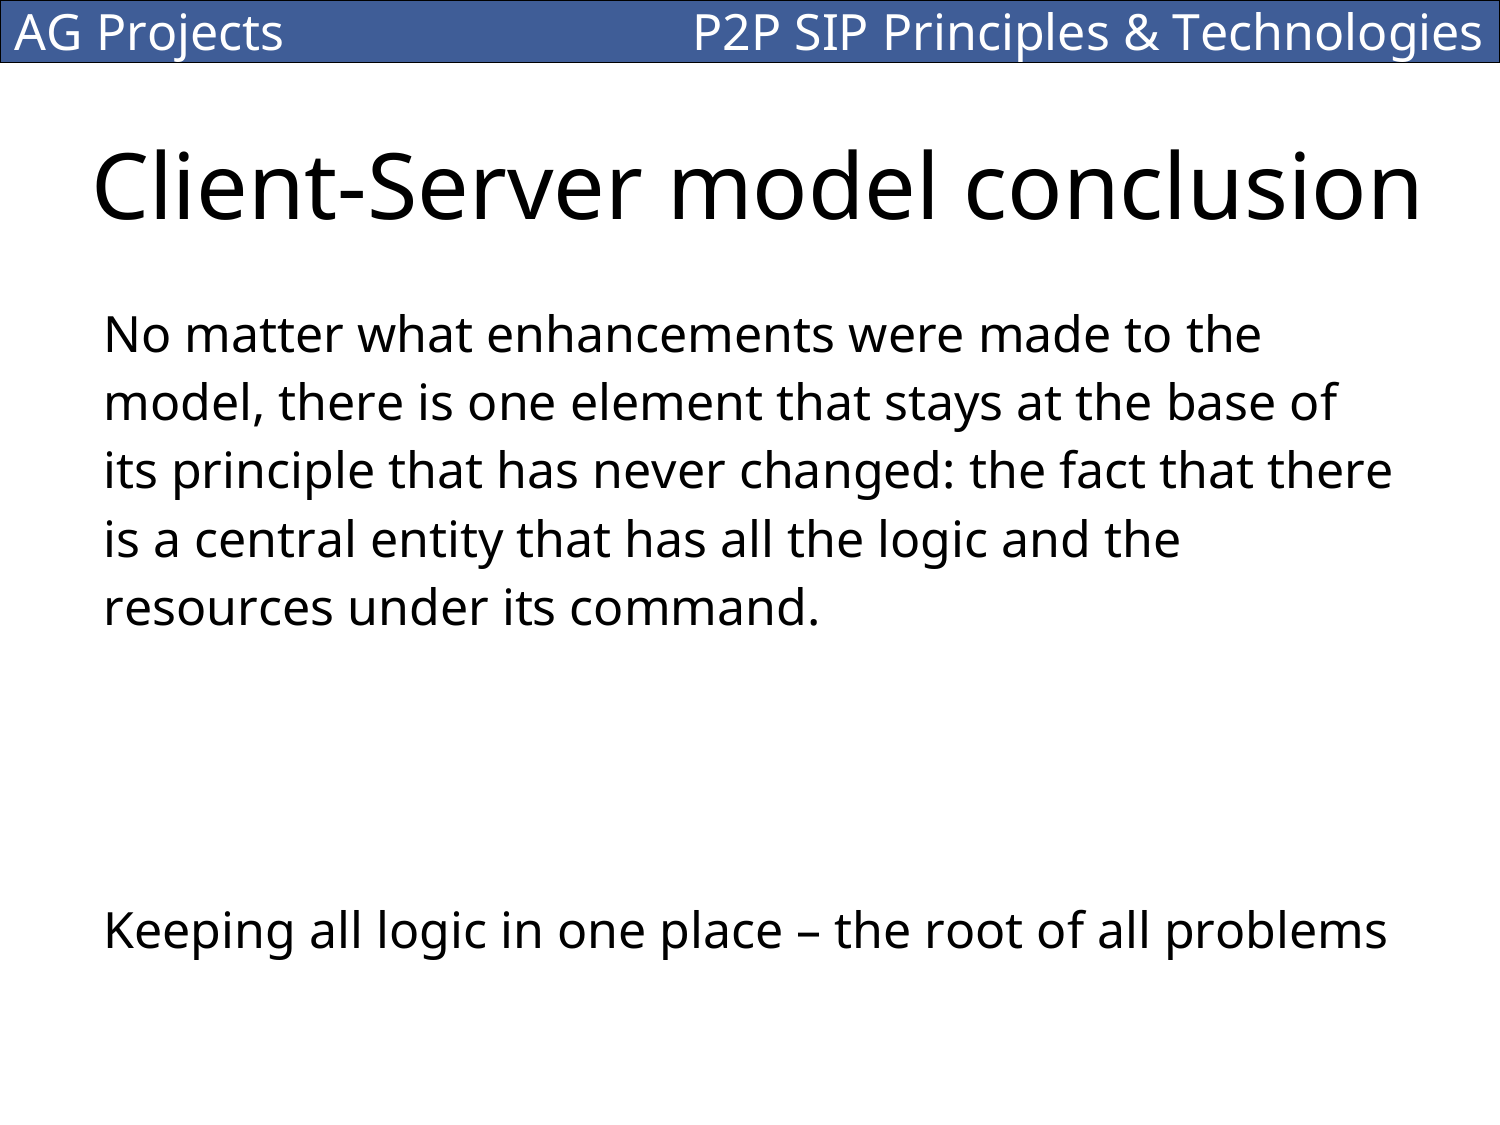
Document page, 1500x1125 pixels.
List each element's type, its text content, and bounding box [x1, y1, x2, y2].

text_box Client-Server model conclusion [76, 113, 1447, 244]
text_box No matter what enhancements were made to the model, there is one element that stays at the base of its principle that has never changed: the fact that there is a central entity that has all the logic and the resources under its command. Keeping all logic in one place – the root of all problems [88, 291, 1412, 971]
